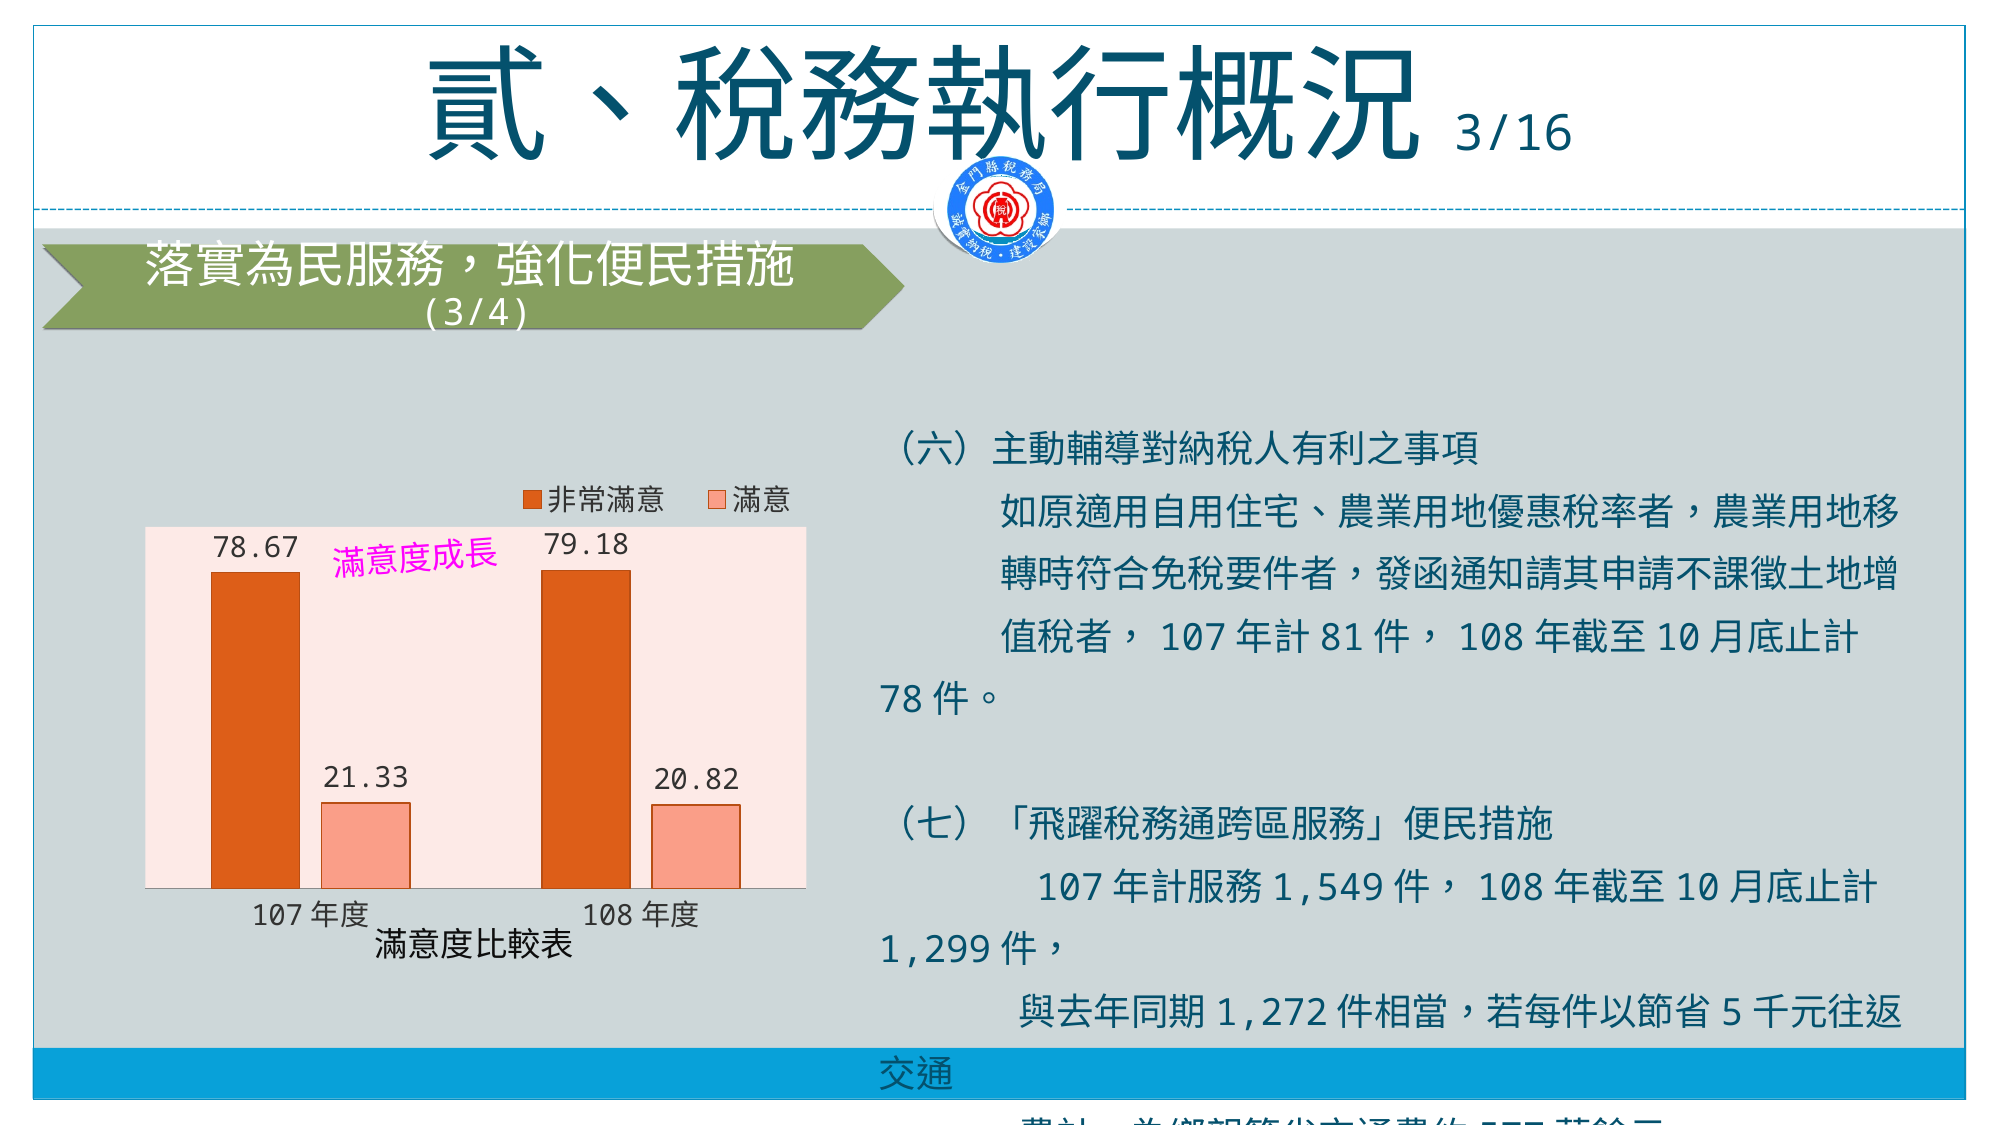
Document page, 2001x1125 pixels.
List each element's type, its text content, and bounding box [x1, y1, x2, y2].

text_box 貳、稅務執行概況3/16 [0, 18, 2000, 184]
text_box （六）主動輔導對納稅人有利之事項 如原適用自用住宅、農業用地優惠稅率者，農業用地移 轉時符合免稅要件者，發函通知請其申請不課徵土地增 值稅者，107年計81件，108年截至10月底止計78件。 （七）「飛躍稅務通跨區服務」便民措施 107年計服務1,549件，108年截至10月底止計1,299件， 與去年同期1,272件相當，若每件以節省5千元往返交通 費計，為鄉親節省交通費約577萬餘元。 [863, 400, 1927, 1125]
text_box 貳、稅務執行概況3/16 [987, 78, 1029, 156]
text_box 滿意度成長 [315, 520, 538, 592]
text_box 滿意度比較表 [359, 915, 629, 971]
chart [127, 450, 833, 956]
text_box [863, 244, 905, 328]
text_box 落實為民服務，強化便民措施(3/4) [83, 244, 863, 328]
picture [947, 156, 1054, 263]
text_box [42, 244, 83, 328]
